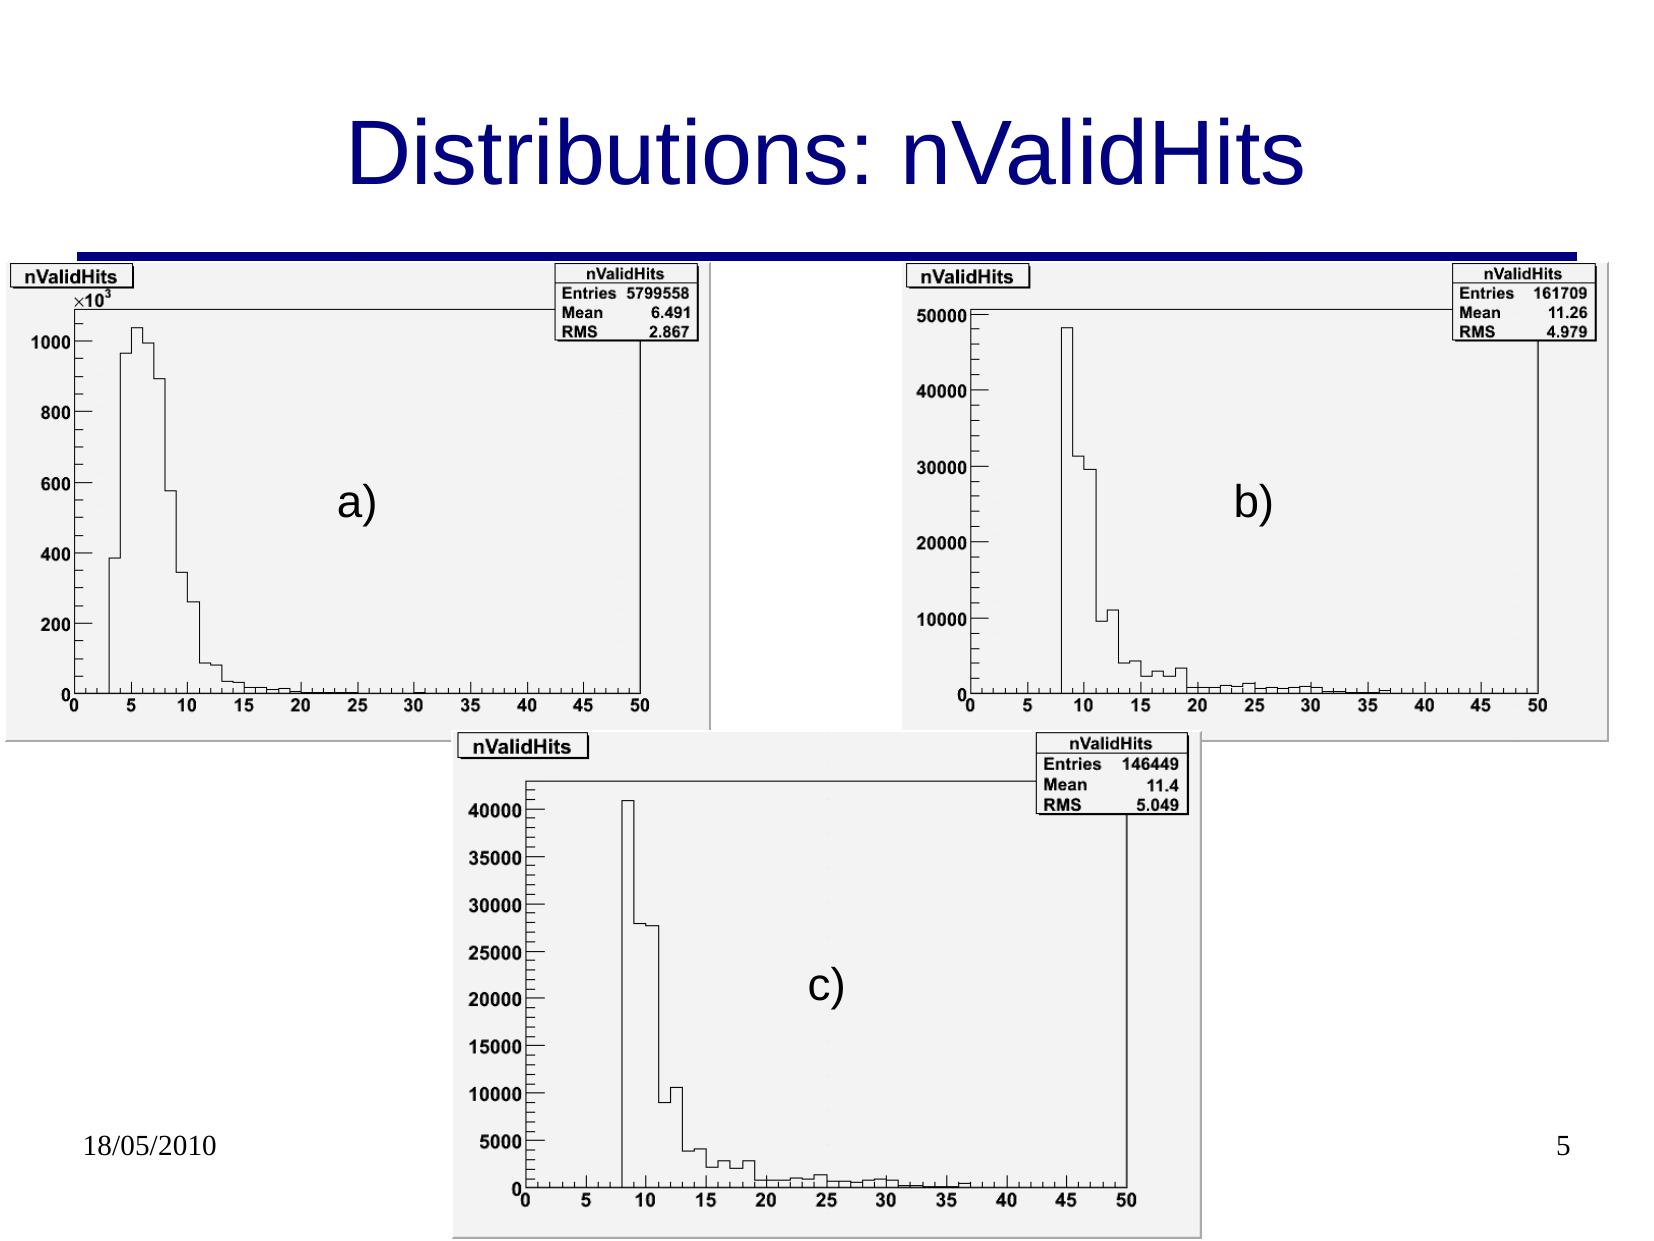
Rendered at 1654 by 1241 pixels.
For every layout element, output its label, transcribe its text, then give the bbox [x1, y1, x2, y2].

title Distributions: nValidHits [82, 56, 1571, 250]
picture [4, 261, 1609, 1239]
